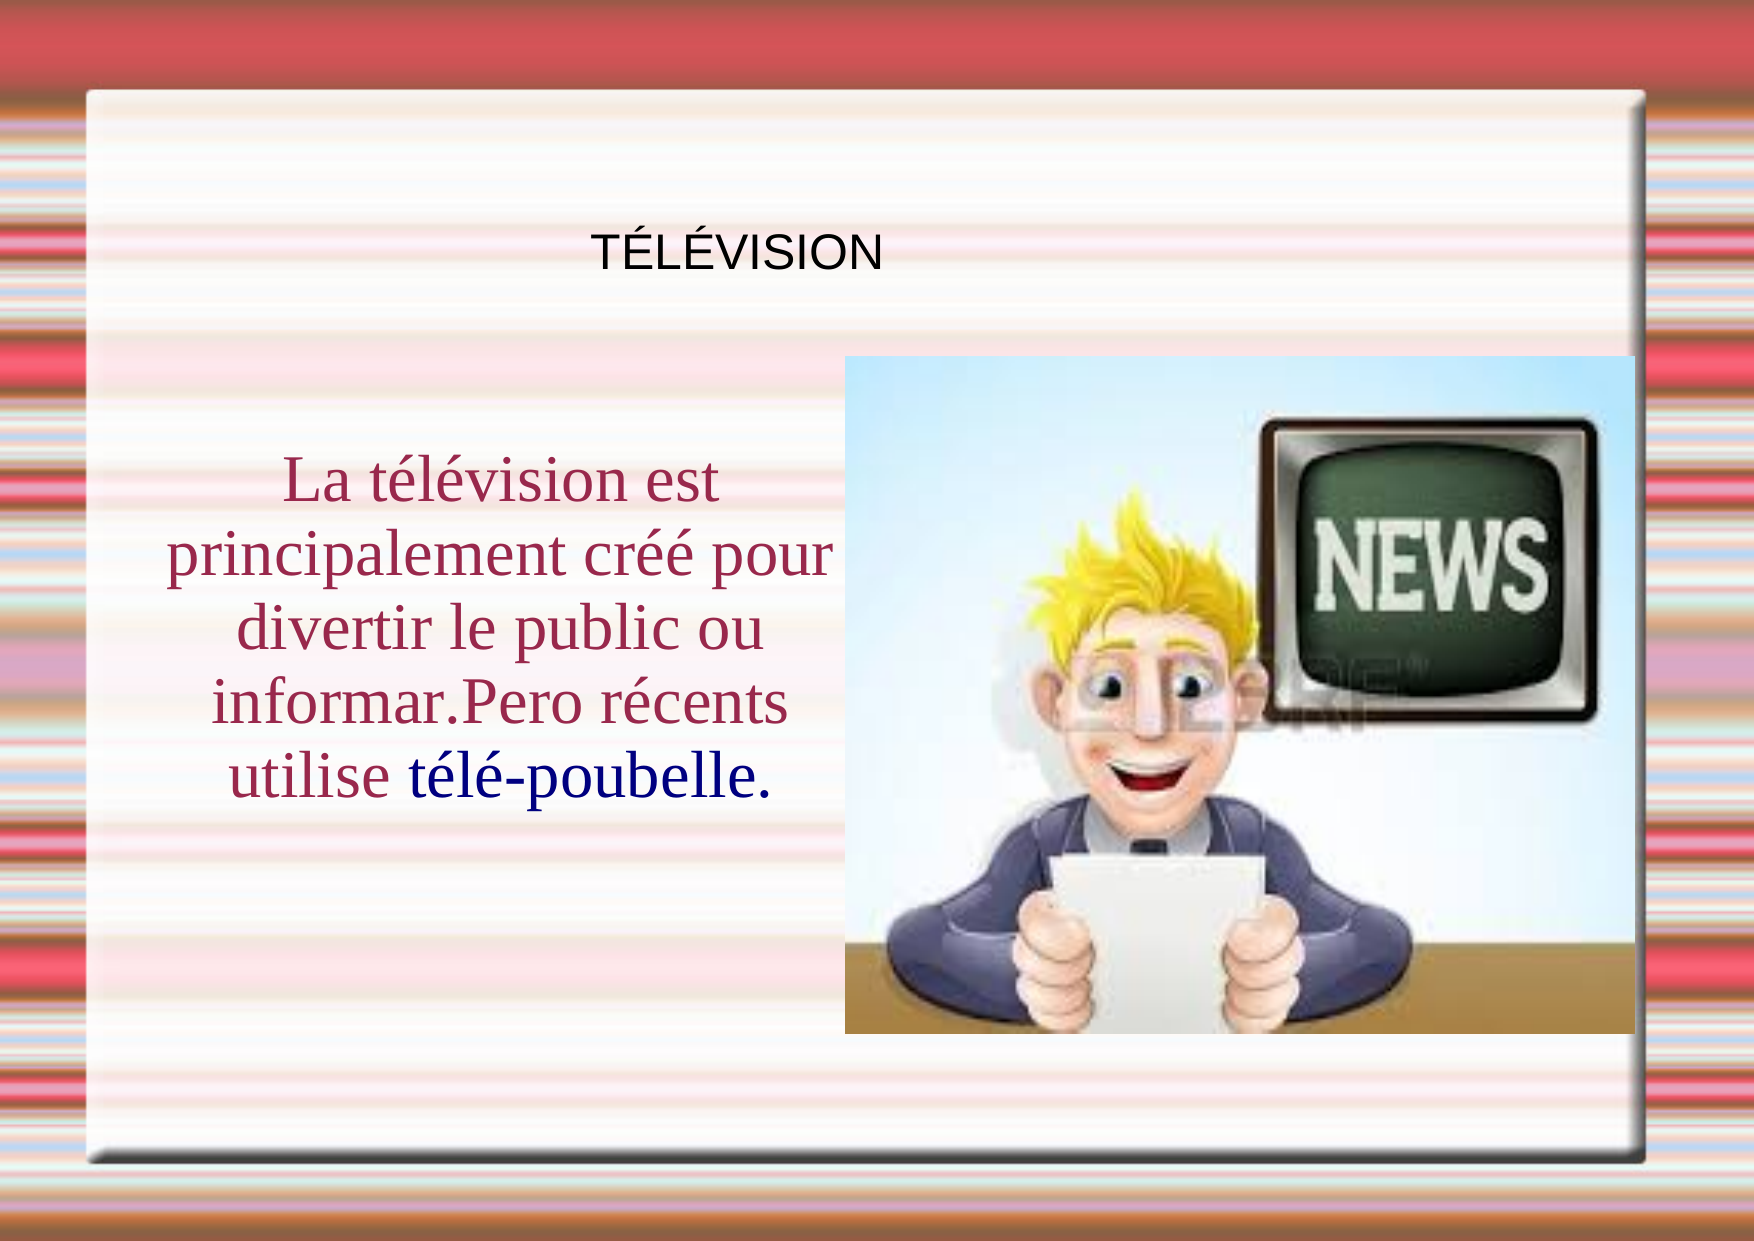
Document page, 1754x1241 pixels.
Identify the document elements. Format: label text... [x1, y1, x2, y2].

subtitle La télévision est principalement créé pour divertir le public ou informar.Pero récents utilise télé-poubelle. [156, 147, 846, 1182]
title [128, 114, 1627, 322]
picture [0, 0, 1754, 1241]
text_box TÉLÉVISION [590, 224, 1087, 281]
